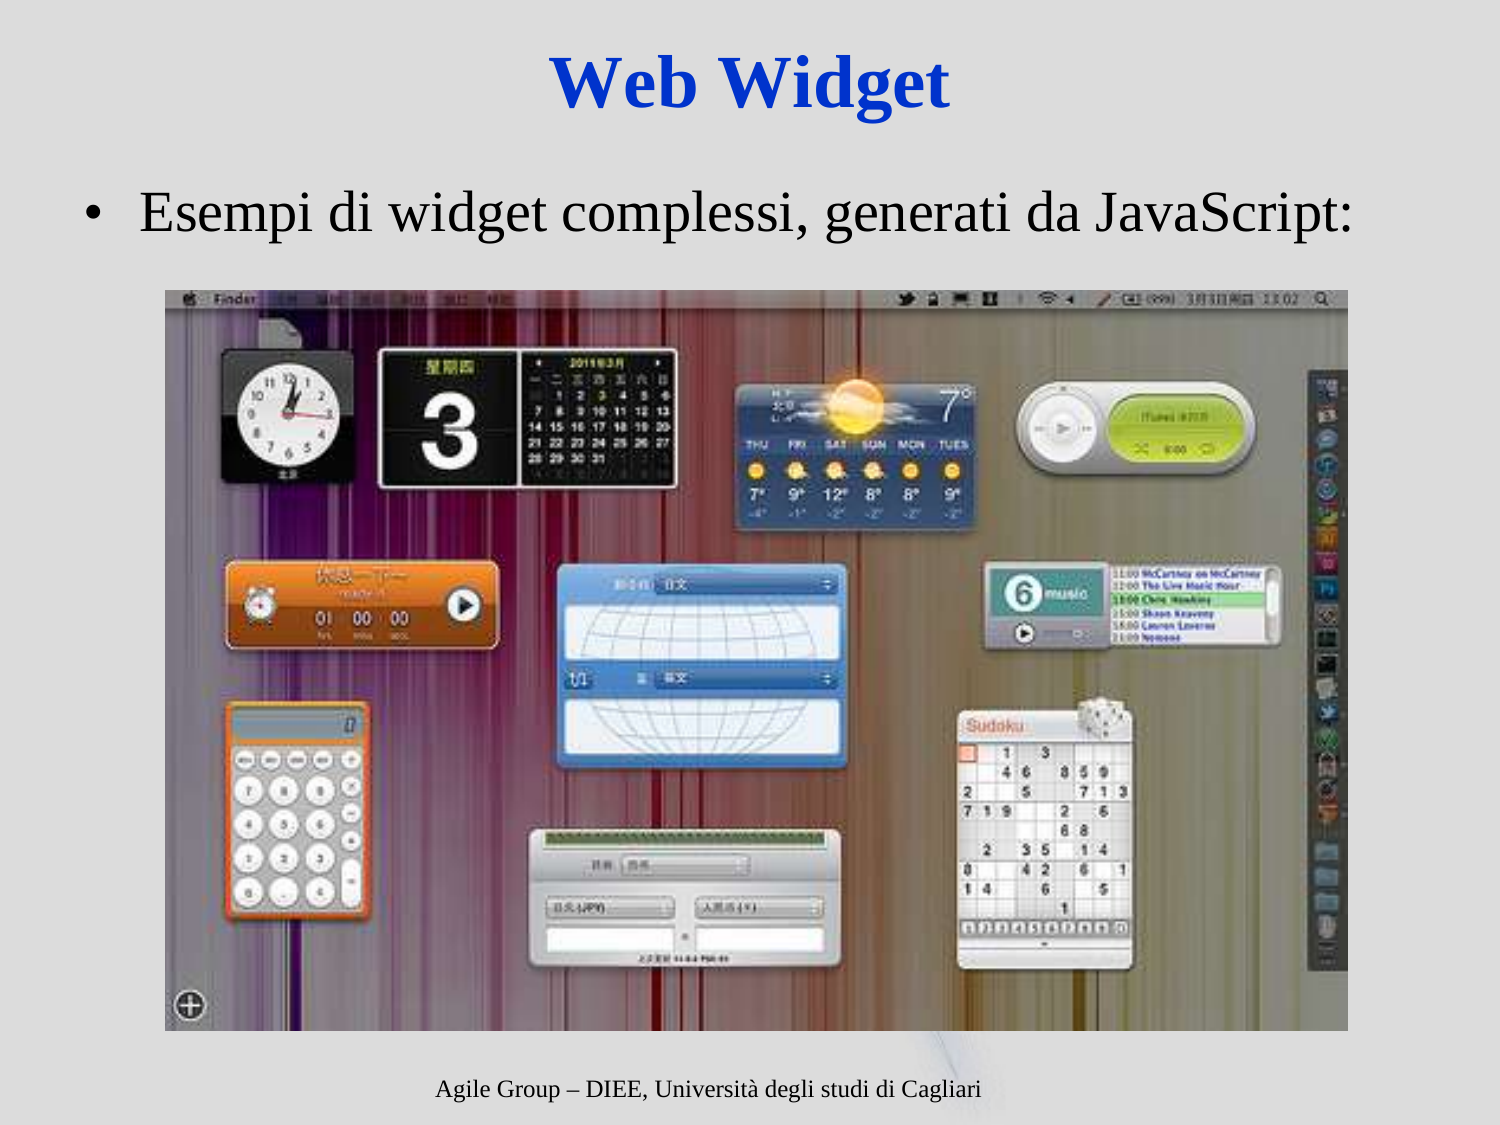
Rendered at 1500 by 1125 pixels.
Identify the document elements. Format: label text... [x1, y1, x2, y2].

picture [0, 0, 1500, 1125]
list Esempi di widget complessi, generati da JavaScript: [83, 179, 1426, 376]
title Web Widget [112, 0, 1388, 164]
